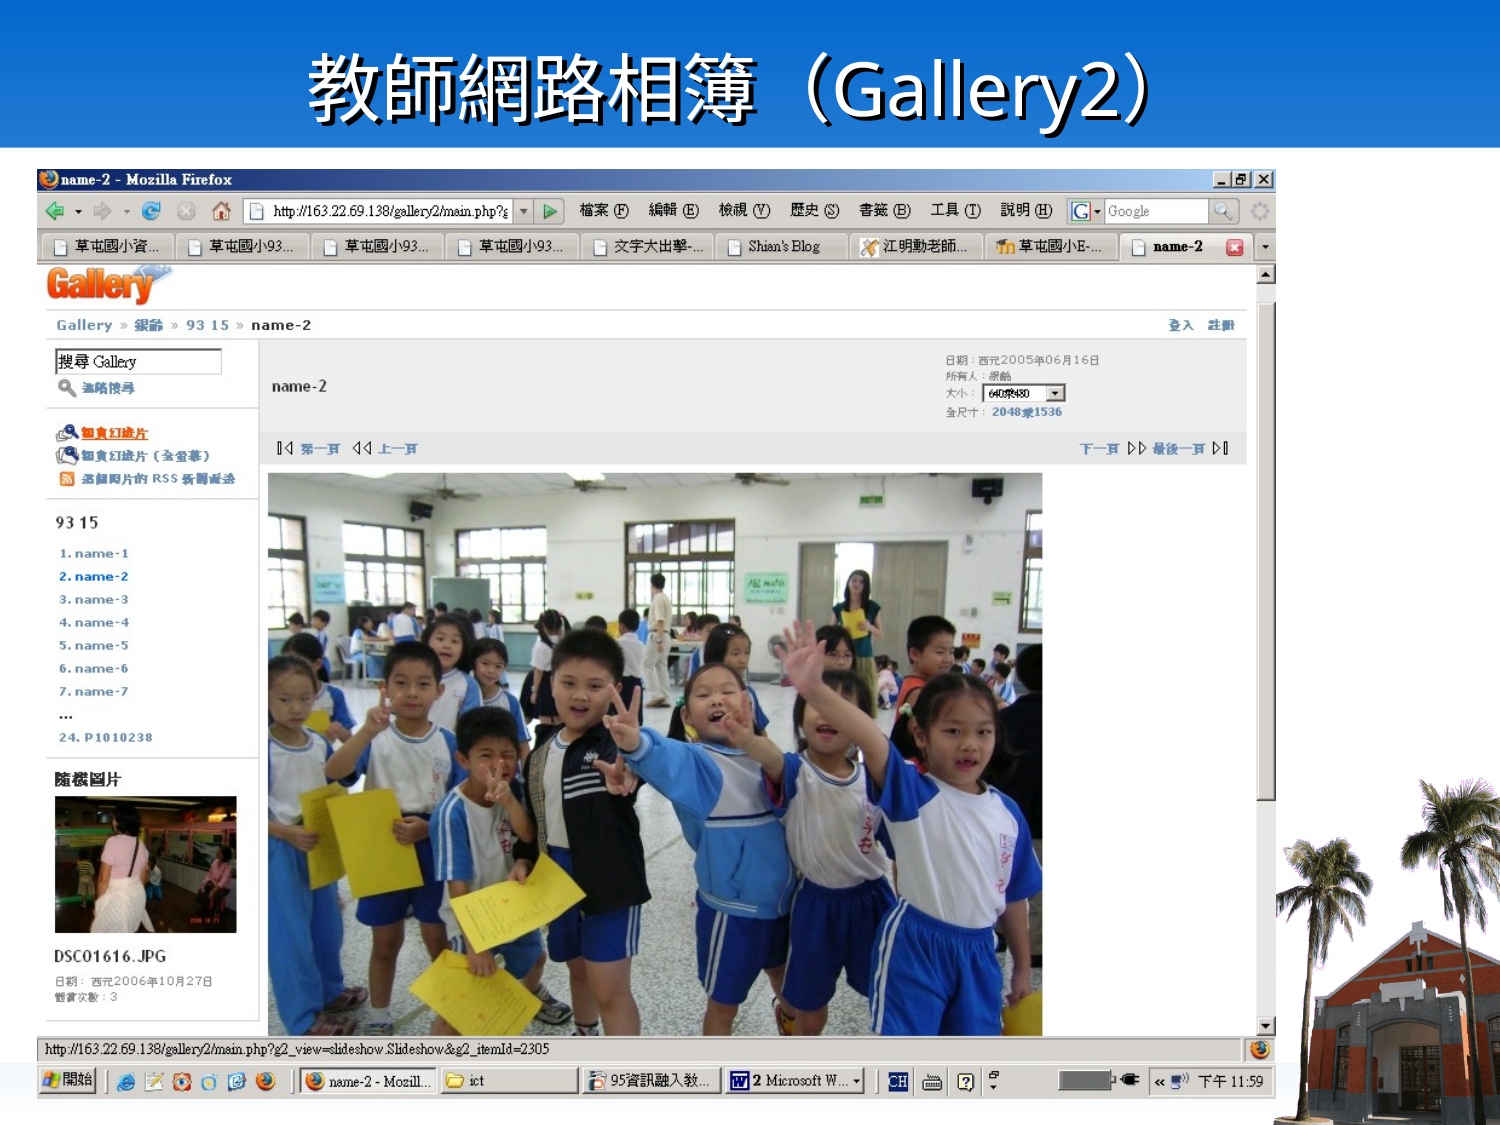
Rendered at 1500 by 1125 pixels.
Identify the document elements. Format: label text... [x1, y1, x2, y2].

text_box 教師網路相簿（Gallery2） [0, 29, 1500, 120]
picture [37, 169, 1500, 1125]
